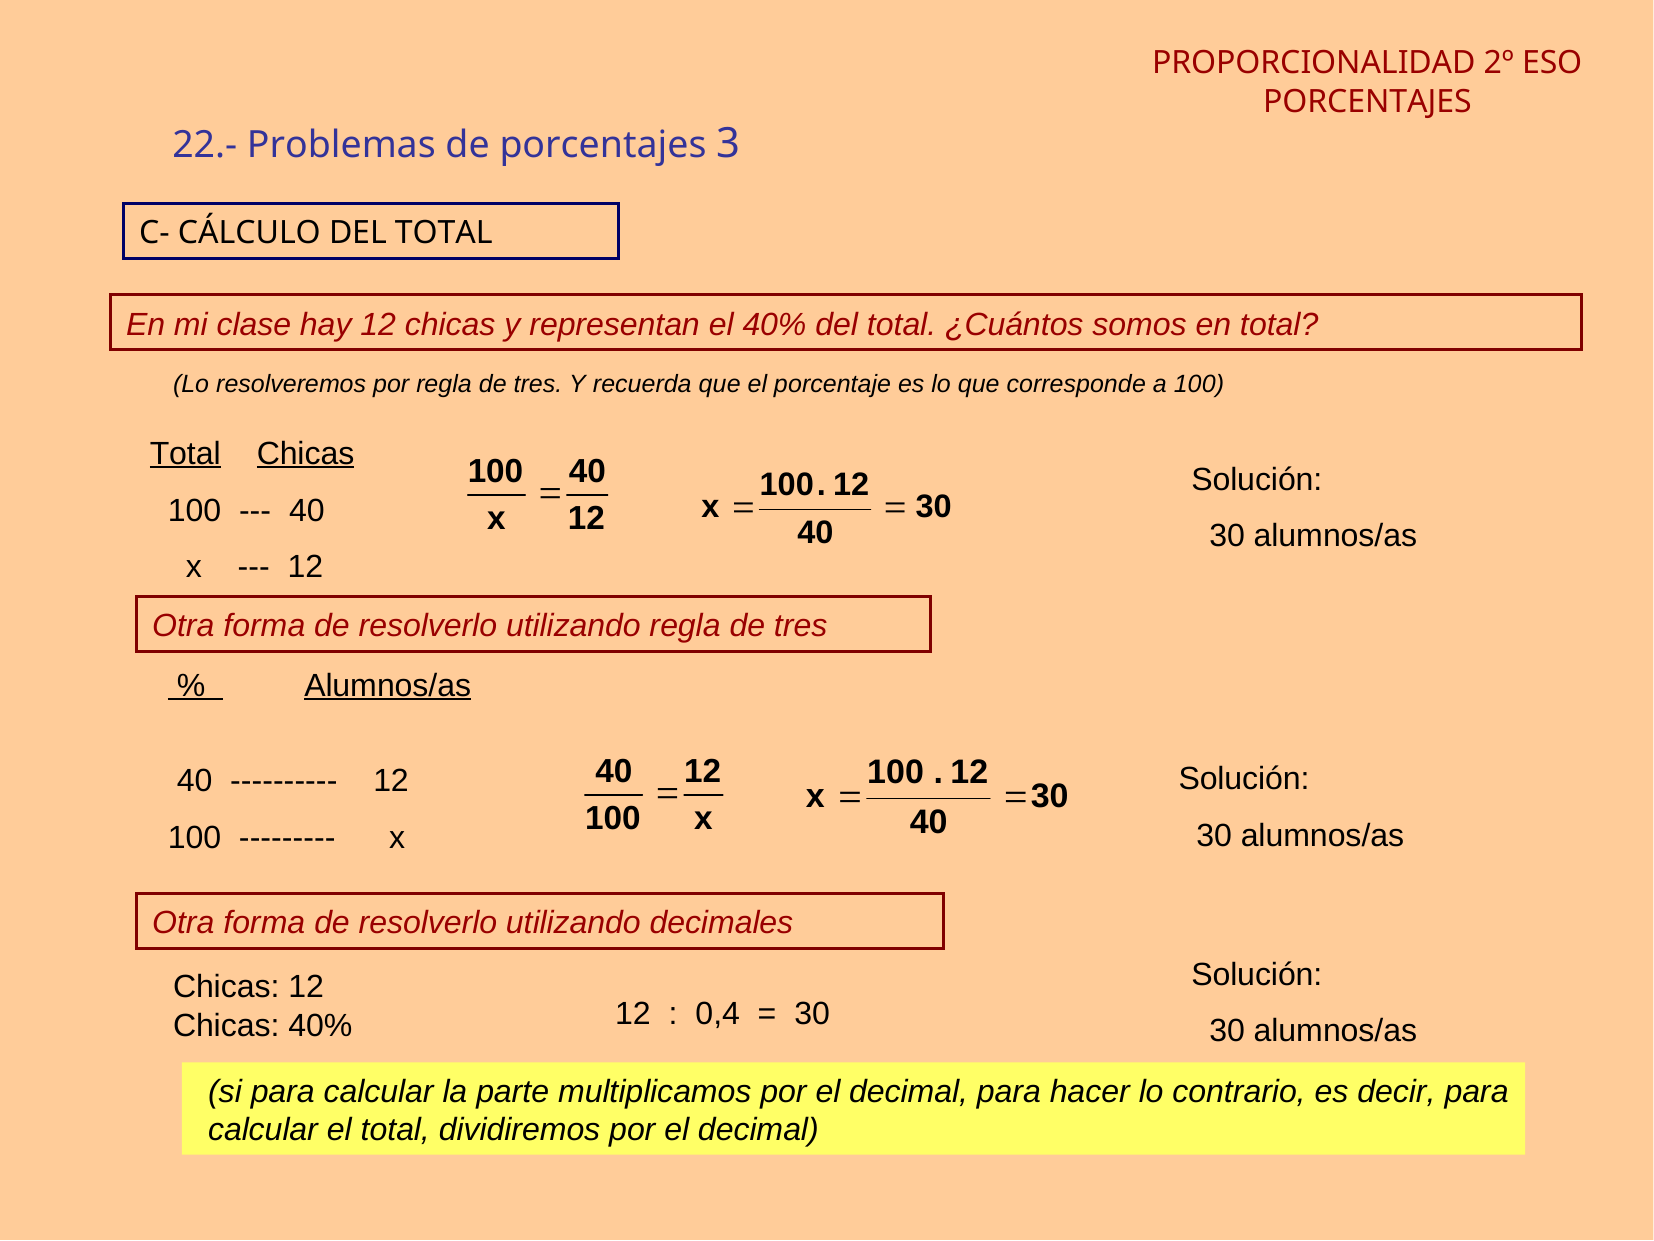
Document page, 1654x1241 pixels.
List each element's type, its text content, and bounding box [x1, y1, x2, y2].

text_box (si para calcular la parte multiplicamos por el decimal, para hacer lo contrario, es decir, para calcular el total, dividiremos por el decimal) [181, 1062, 1526, 1155]
chart [800, 750, 1076, 842]
chart [462, 450, 615, 537]
chart [696, 463, 959, 551]
text_box En mi clase hay 12 chicas y representan el 40% del total. ¿Cuántos somos en total? [110, 294, 1582, 350]
text_box Total Chicas 100 --- 40 x --- 12 [123, 424, 385, 592]
text_box Chicas: 12 Chicas: 40% [146, 958, 368, 1051]
text_box % Alumnos/as 40 ---------- 12 100 --------- x [123, 656, 502, 863]
text_box (Lo resolveremos por regla de tres. Y recuerda que el porcentaje es lo que corresponde a 100) [149, 359, 1452, 406]
text_box C- CÁLCULO DEL TOTAL [123, 203, 619, 259]
text_box 22.- Problemas de porcentajes 3 [157, 107, 756, 174]
text_box Otra forma de resolverlo utilizando regla de tres [136, 596, 931, 652]
text_box Otra forma de resolverlo utilizando decimales [136, 893, 944, 949]
chart [579, 750, 730, 837]
text_box Solución: 30 alumnos/as [1152, 750, 1478, 861]
text_box 12 : 0,4 = 30 [589, 984, 846, 1039]
text_box PROPORCIONALIDAD 2º ESO PORCENTAJES [1137, 34, 1598, 127]
text_box Solución: 30 alumnos/as [1165, 945, 1491, 1057]
text_box Solución: 30 alumnos/as [1165, 450, 1491, 562]
